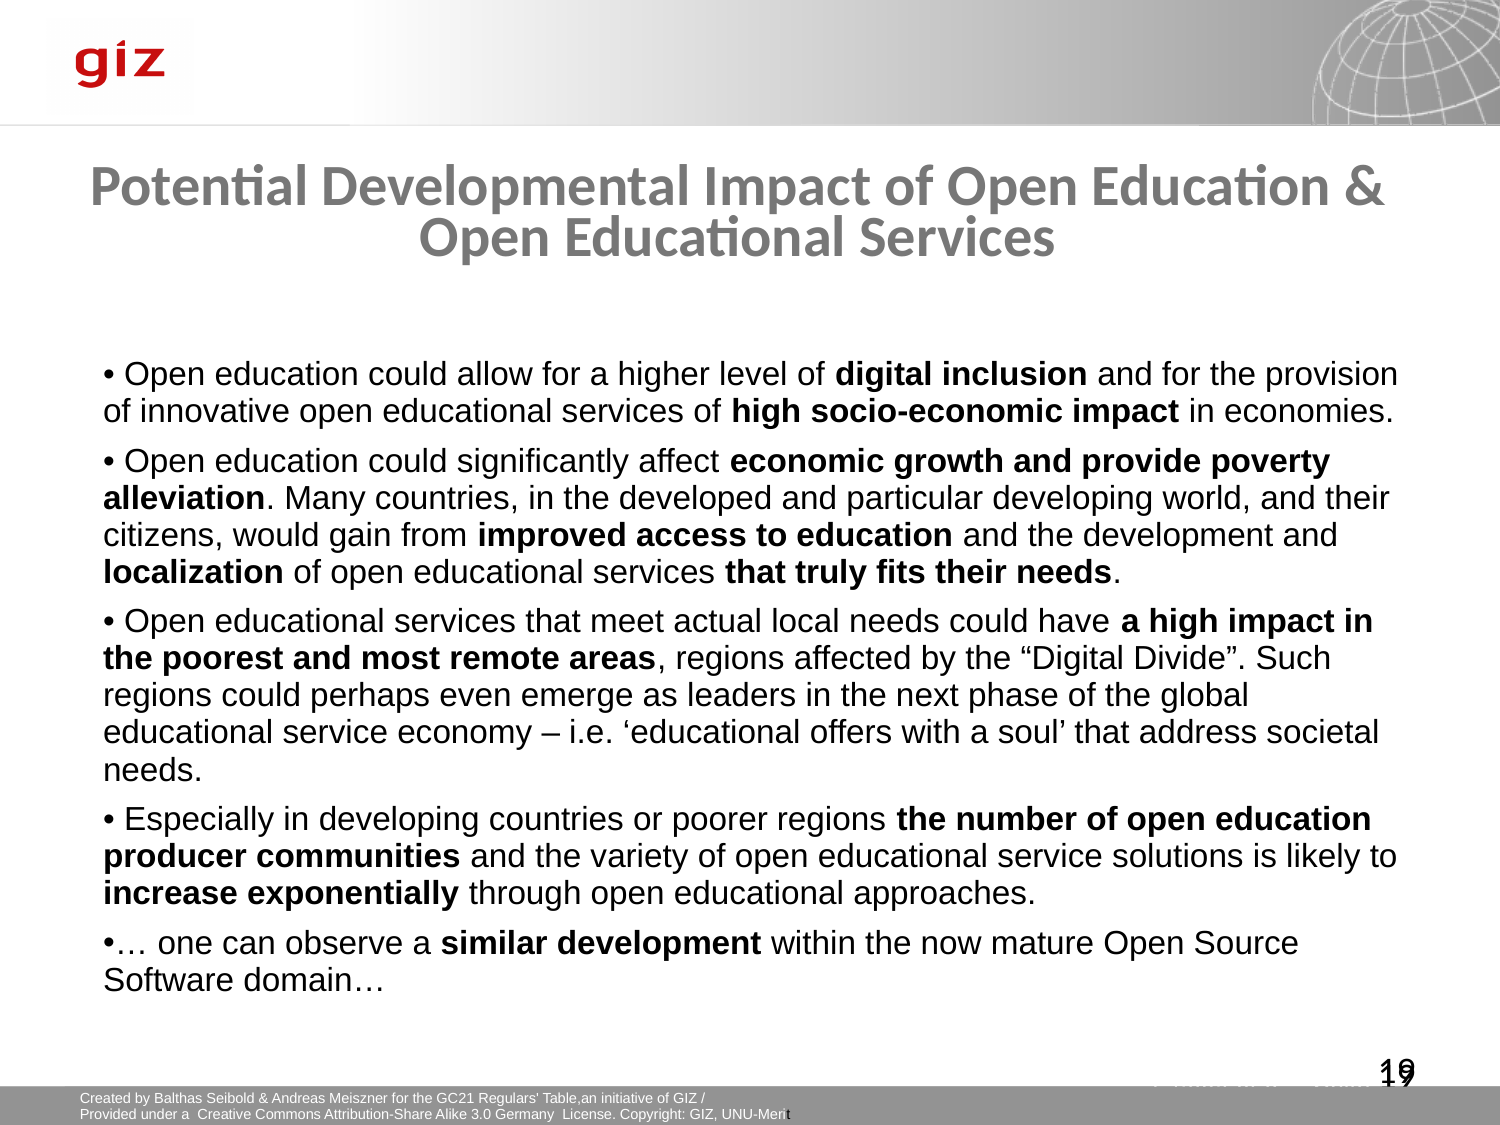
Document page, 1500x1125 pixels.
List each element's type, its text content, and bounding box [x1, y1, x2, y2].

text_box Potential Developmental Impact of Open Education & Open Educational Services [46, 152, 1429, 260]
text_box • Open education could allow for a higher level of digital inclusion and for the provision of innovative open educational services of high socio-economic impact in economies. • Open education could significantly affect economic growth and provide poverty alleviation. Many countries, in the developed and particular developing world, and their citizens, would gain from improved access to education and the development and localization of open educational services that truly fits their needs. • Open educational services that meet actual local needs could have a high impact in the poorest and most remote areas, regions affected by the “Digital Divide”. Such regions could perhaps even emerge as leaders in the next phase of the global educational service economy – i.e. ‘educational offers with a soul’ that address societal needs. • Especially in developing countries or poorer regions the number of open education producer communities and the variety of open educational service solutions is likely to increase exponentially through open educational approaches. … one can observe a similar development within the now mature Open Source Software domain… [88, 347, 1436, 1006]
